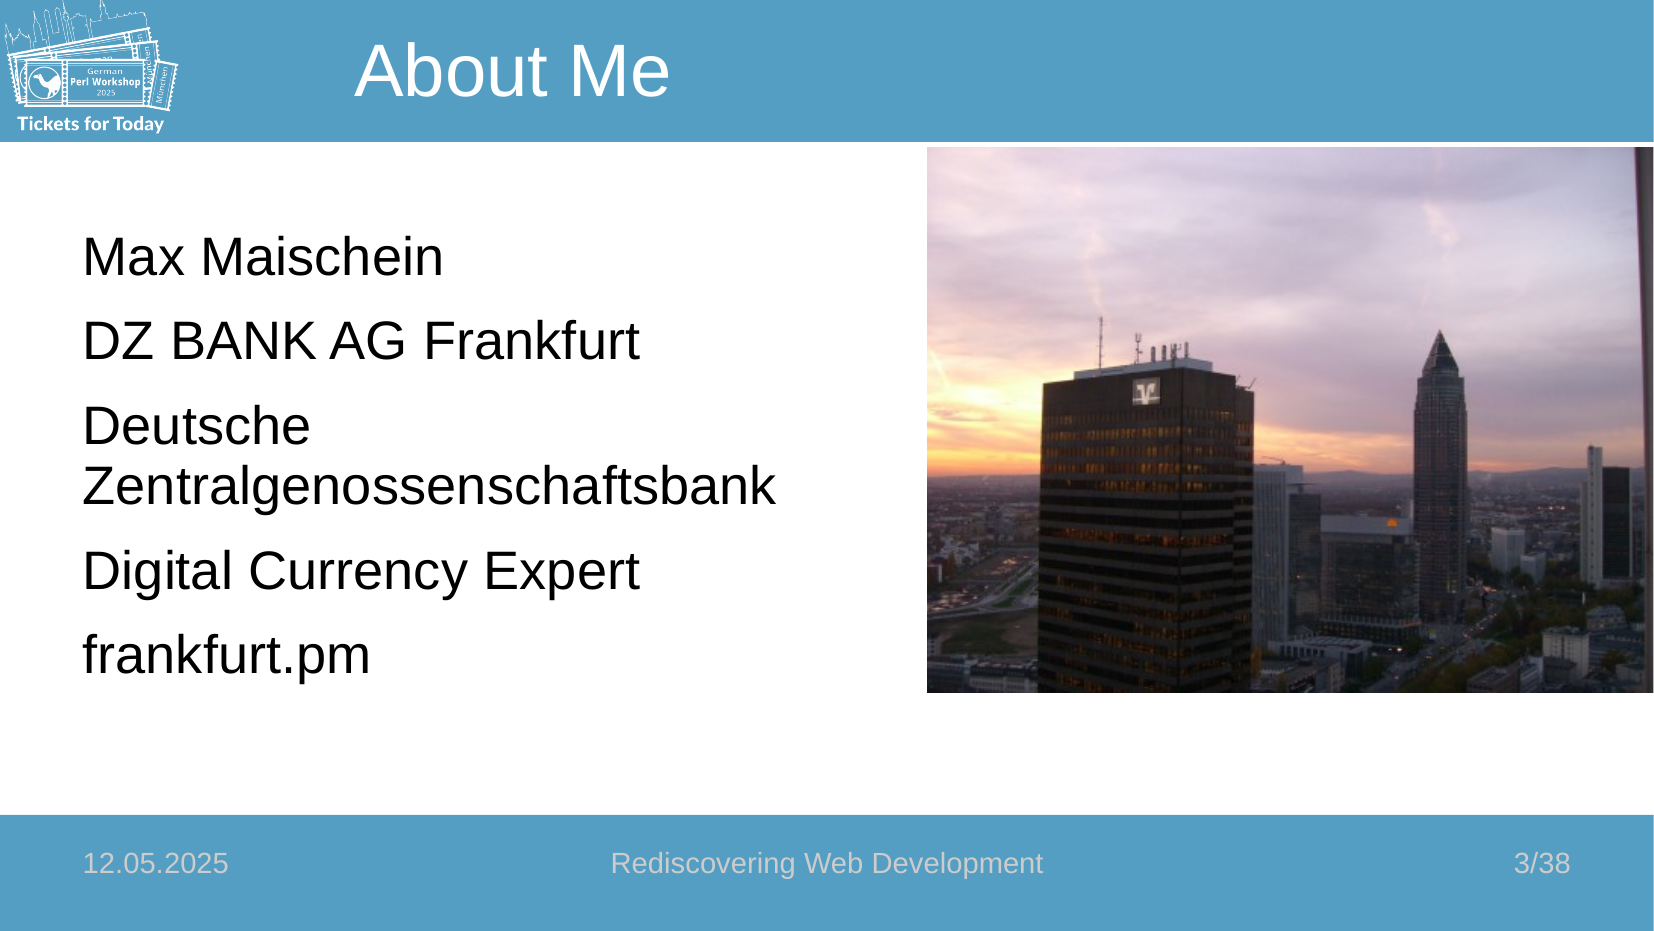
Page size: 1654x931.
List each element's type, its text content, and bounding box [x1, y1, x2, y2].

list Max Maischein DZ BANK AG Frankfurt Deutsche Zentralgenossenschaftsbank Digital Currency Expert frankfurt.pm [82, 141, 910, 815]
picture [927, 147, 1654, 693]
picture [3, 0, 180, 154]
title About Me [354, 5, 1654, 136]
